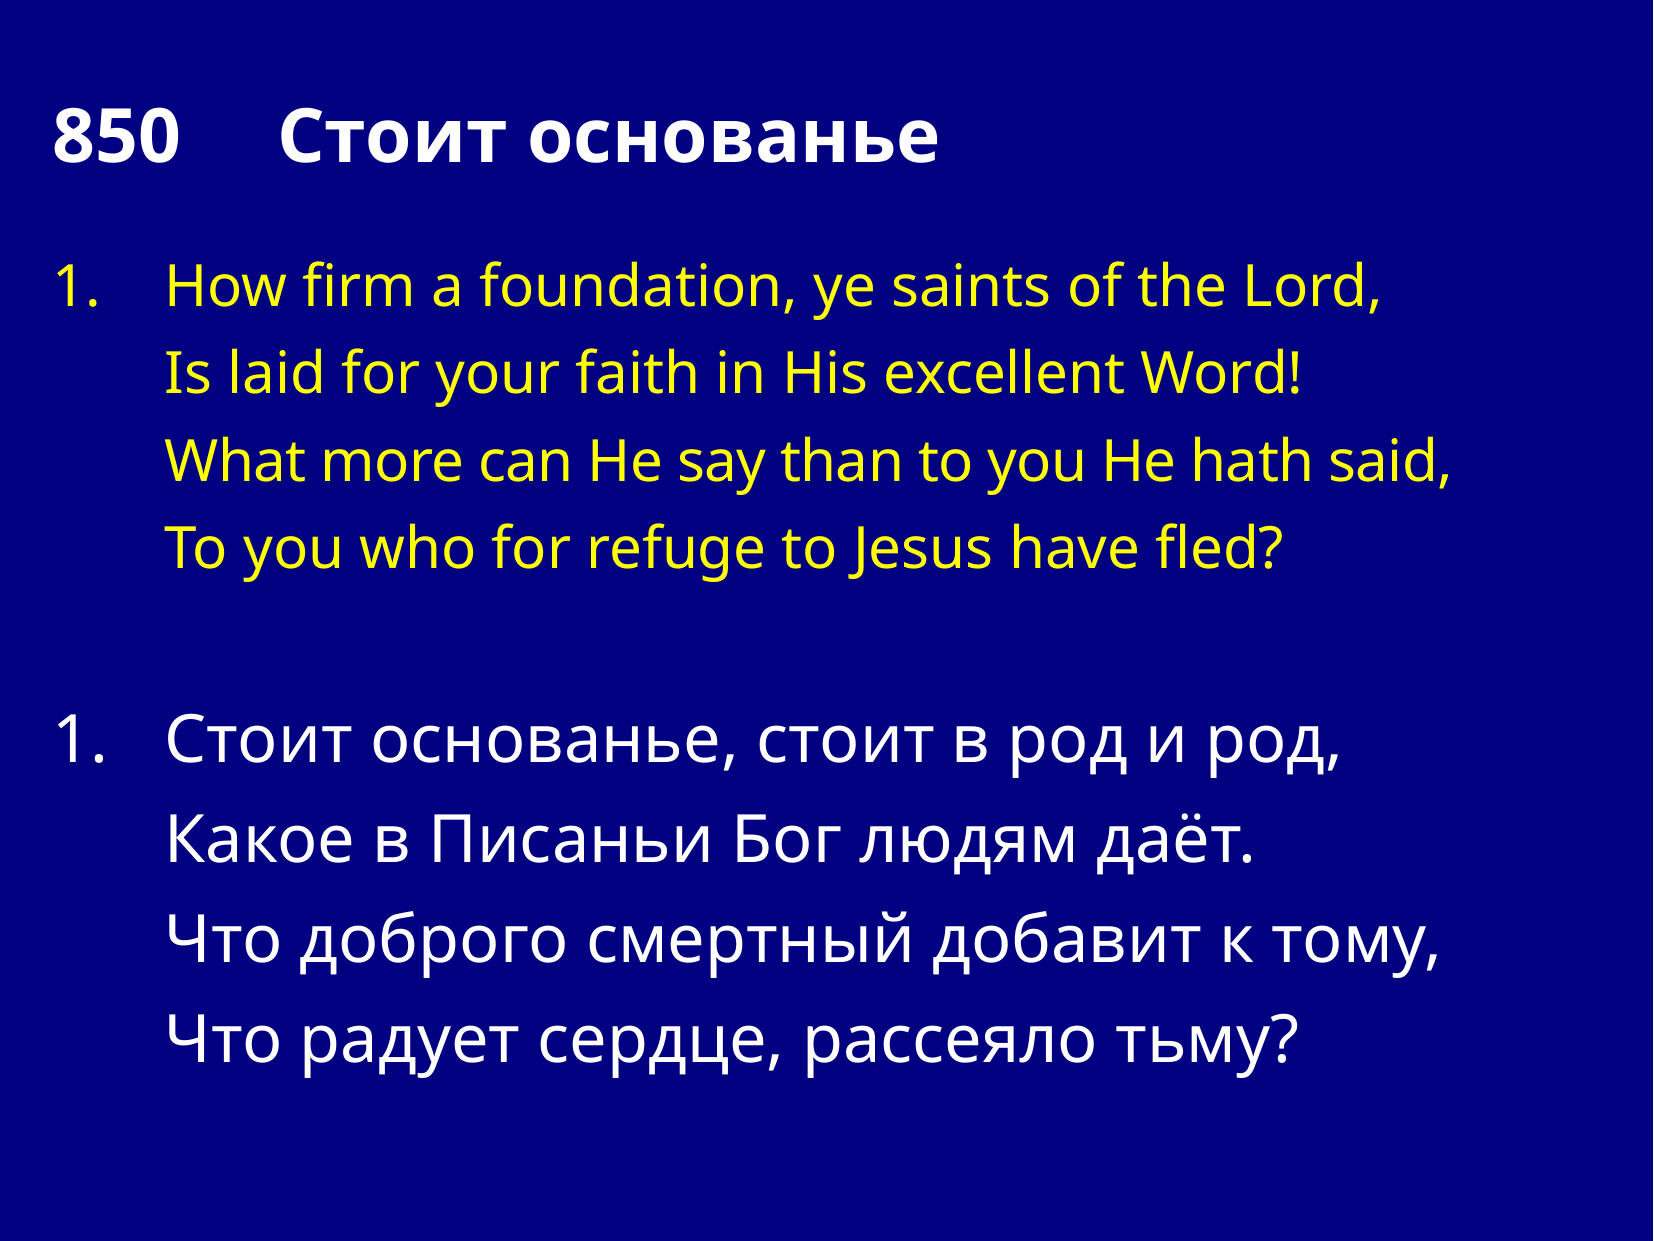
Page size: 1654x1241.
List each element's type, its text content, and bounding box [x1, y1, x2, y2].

text_box 850 Стоит основанье [37, 75, 1576, 188]
text_box 1. How firm a foundation, ye saints of the Lord, Is laid for your faith in His excellent Word! What more can He say than to you He hath said, To you who for refuge to Jesus have fled? [37, 150, 1651, 638]
text_box 1. Стоит основанье, стоит в род и род, Какое в Писаньи Бог людям даёт. Что доброго смертный добавит к тому, Что радует сердце, рассеяло тьму? [37, 675, 1651, 1163]
